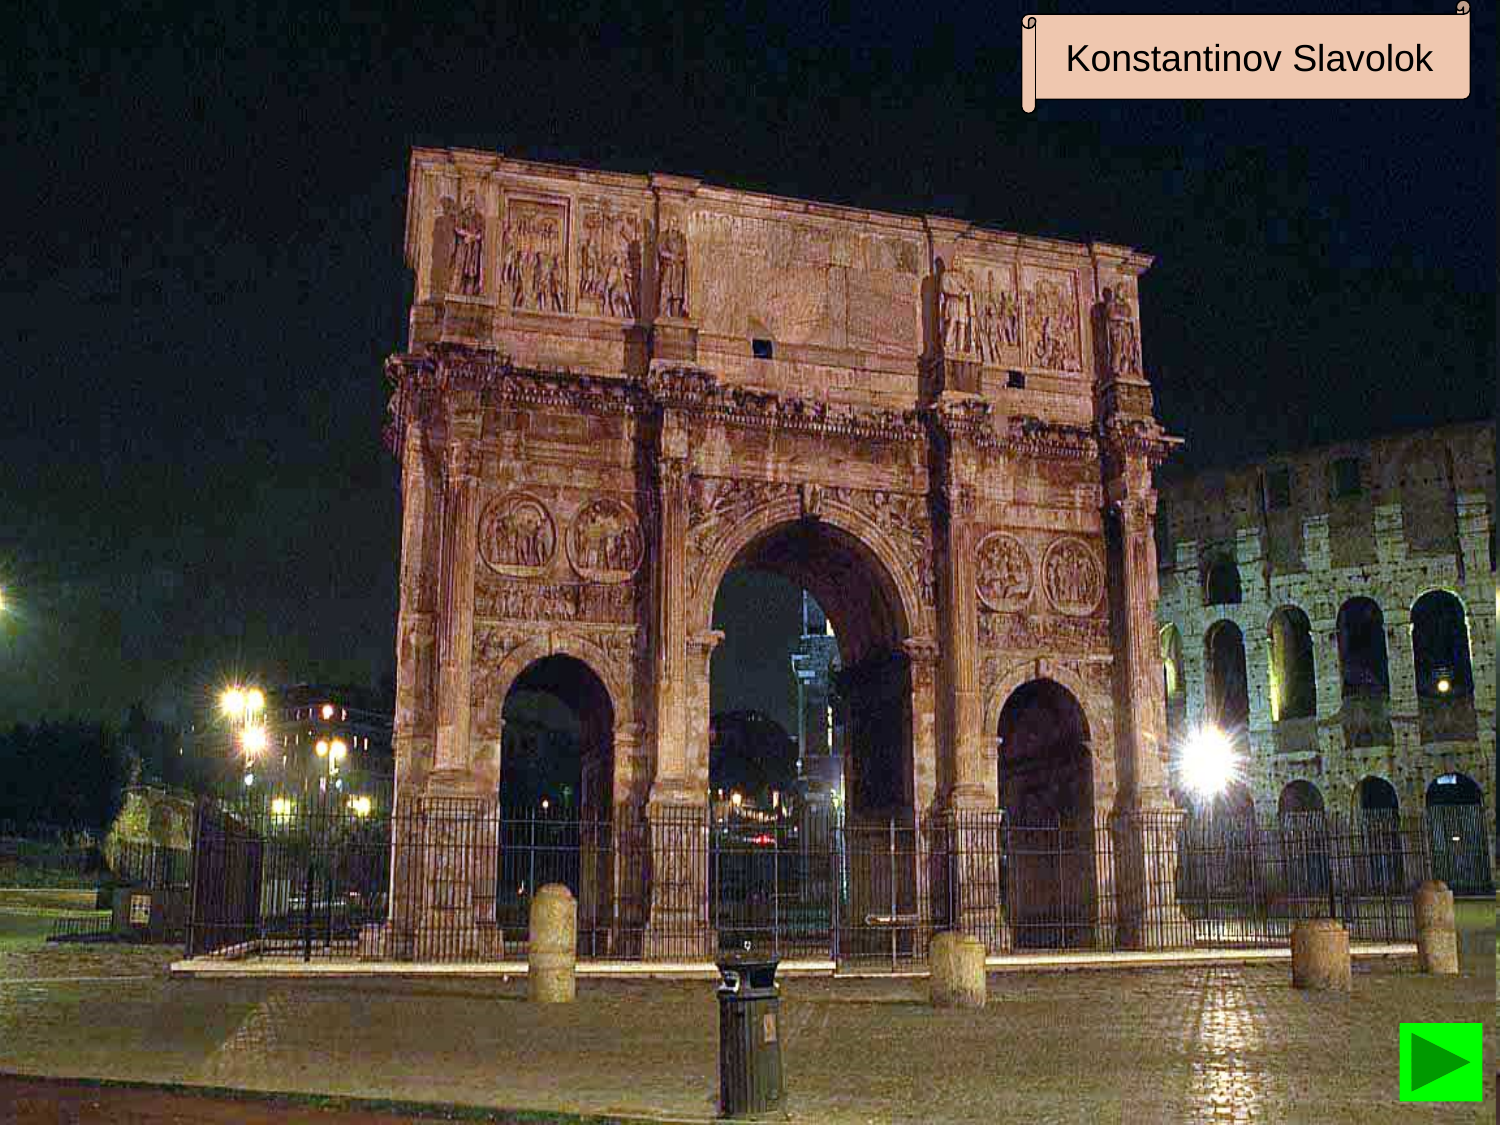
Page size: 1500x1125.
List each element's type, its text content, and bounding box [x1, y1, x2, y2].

picture [0, 0, 1500, 1125]
text_box [1399, 1023, 1483, 1102]
text_box Konstantinov Slavolok [1021, 9, 1471, 114]
